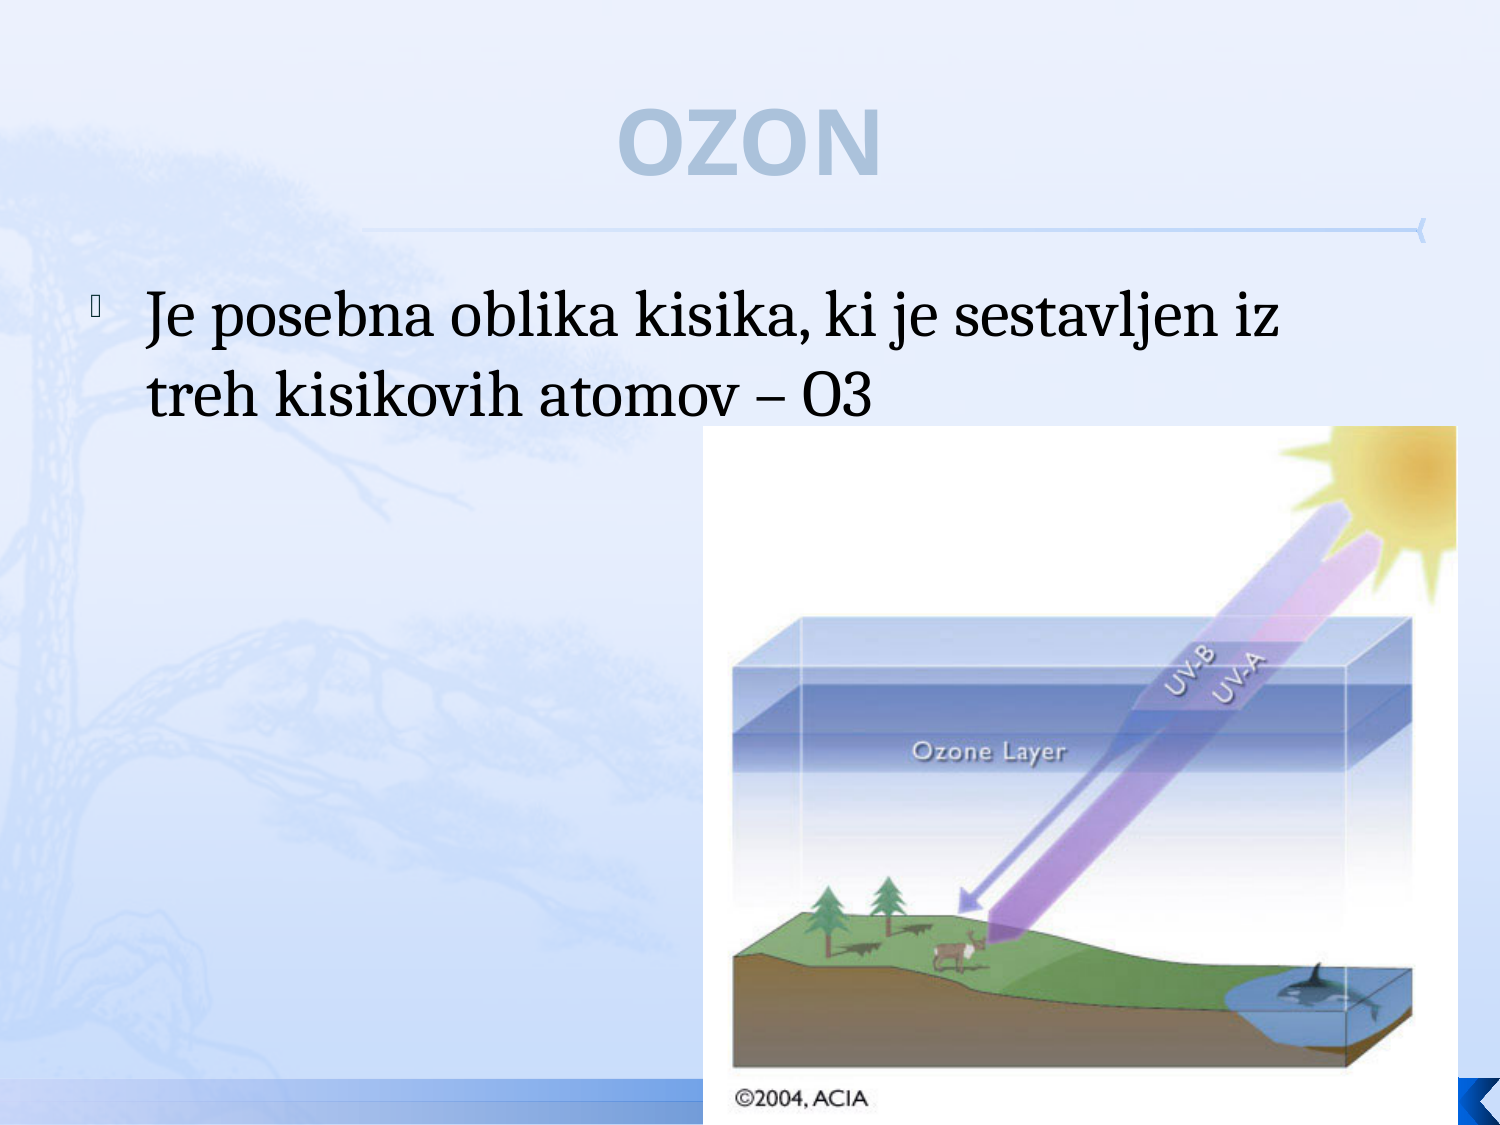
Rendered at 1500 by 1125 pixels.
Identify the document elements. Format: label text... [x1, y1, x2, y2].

list Je posebna oblika kisika, ki je sestavljen iz treh kisikovih atomov – O3 [75, 262, 1425, 1005]
picture [703, 426, 1458, 1125]
title OZON [75, 45, 1425, 233]
